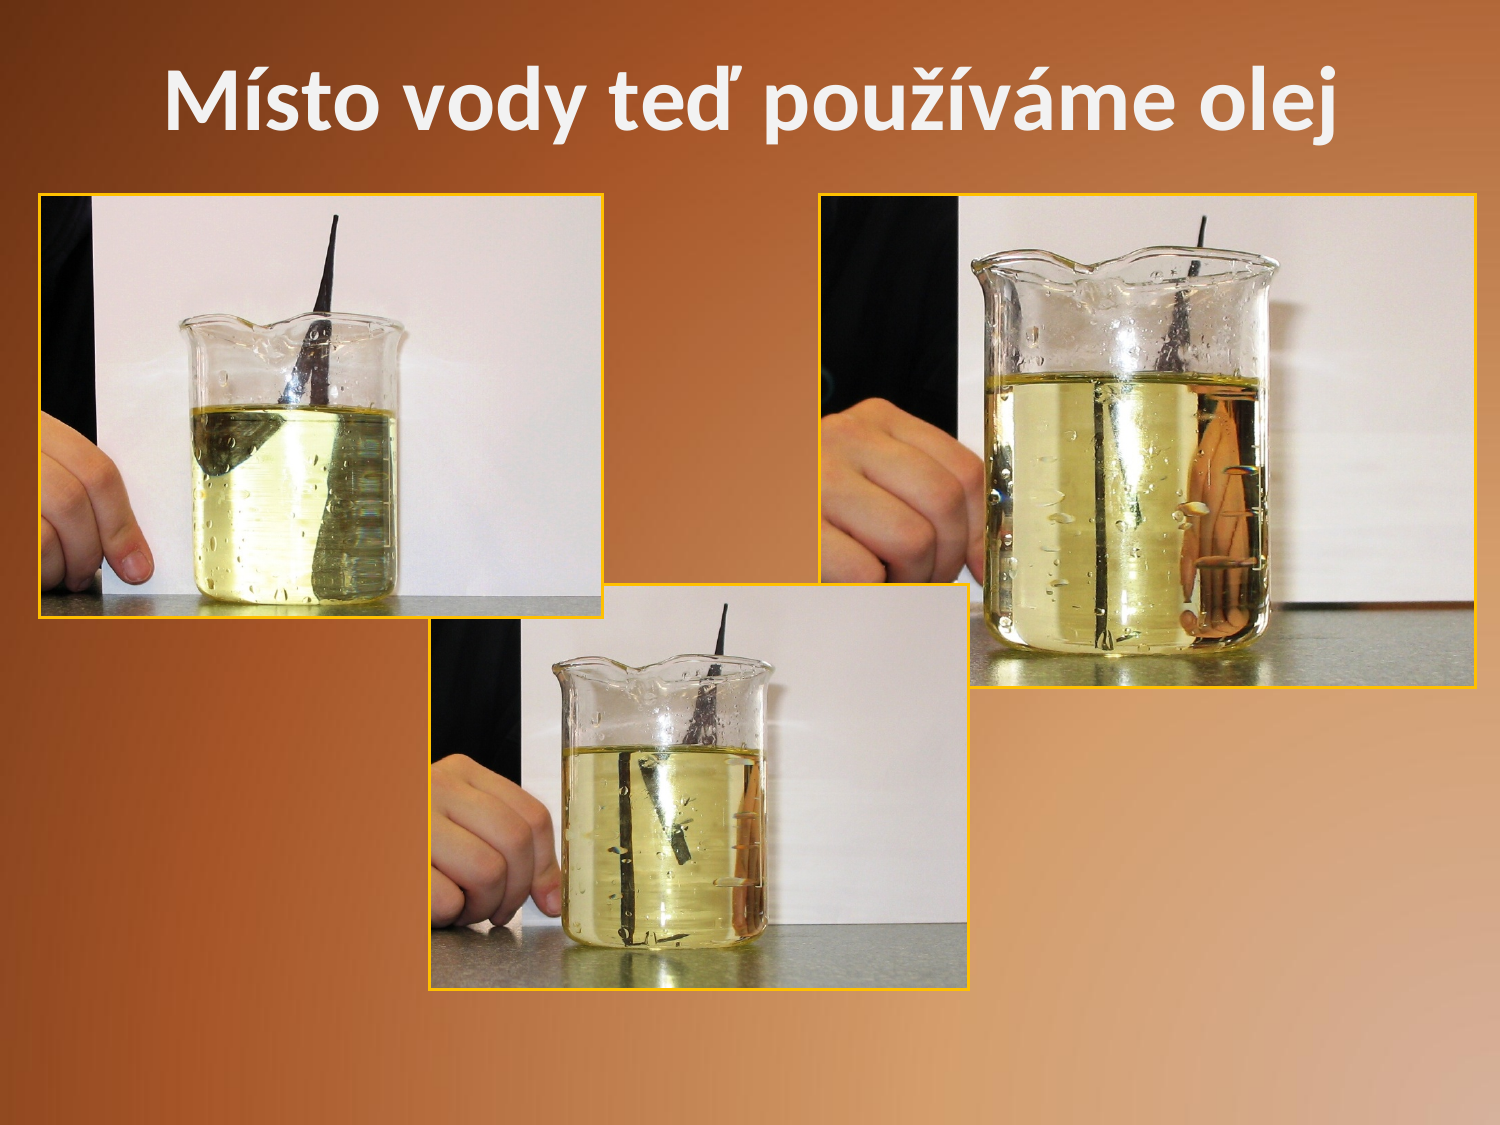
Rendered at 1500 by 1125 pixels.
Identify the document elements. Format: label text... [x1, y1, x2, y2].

picture [0, 0, 1500, 1125]
title Místo vody teď používáme olej [76, 0, 1427, 188]
